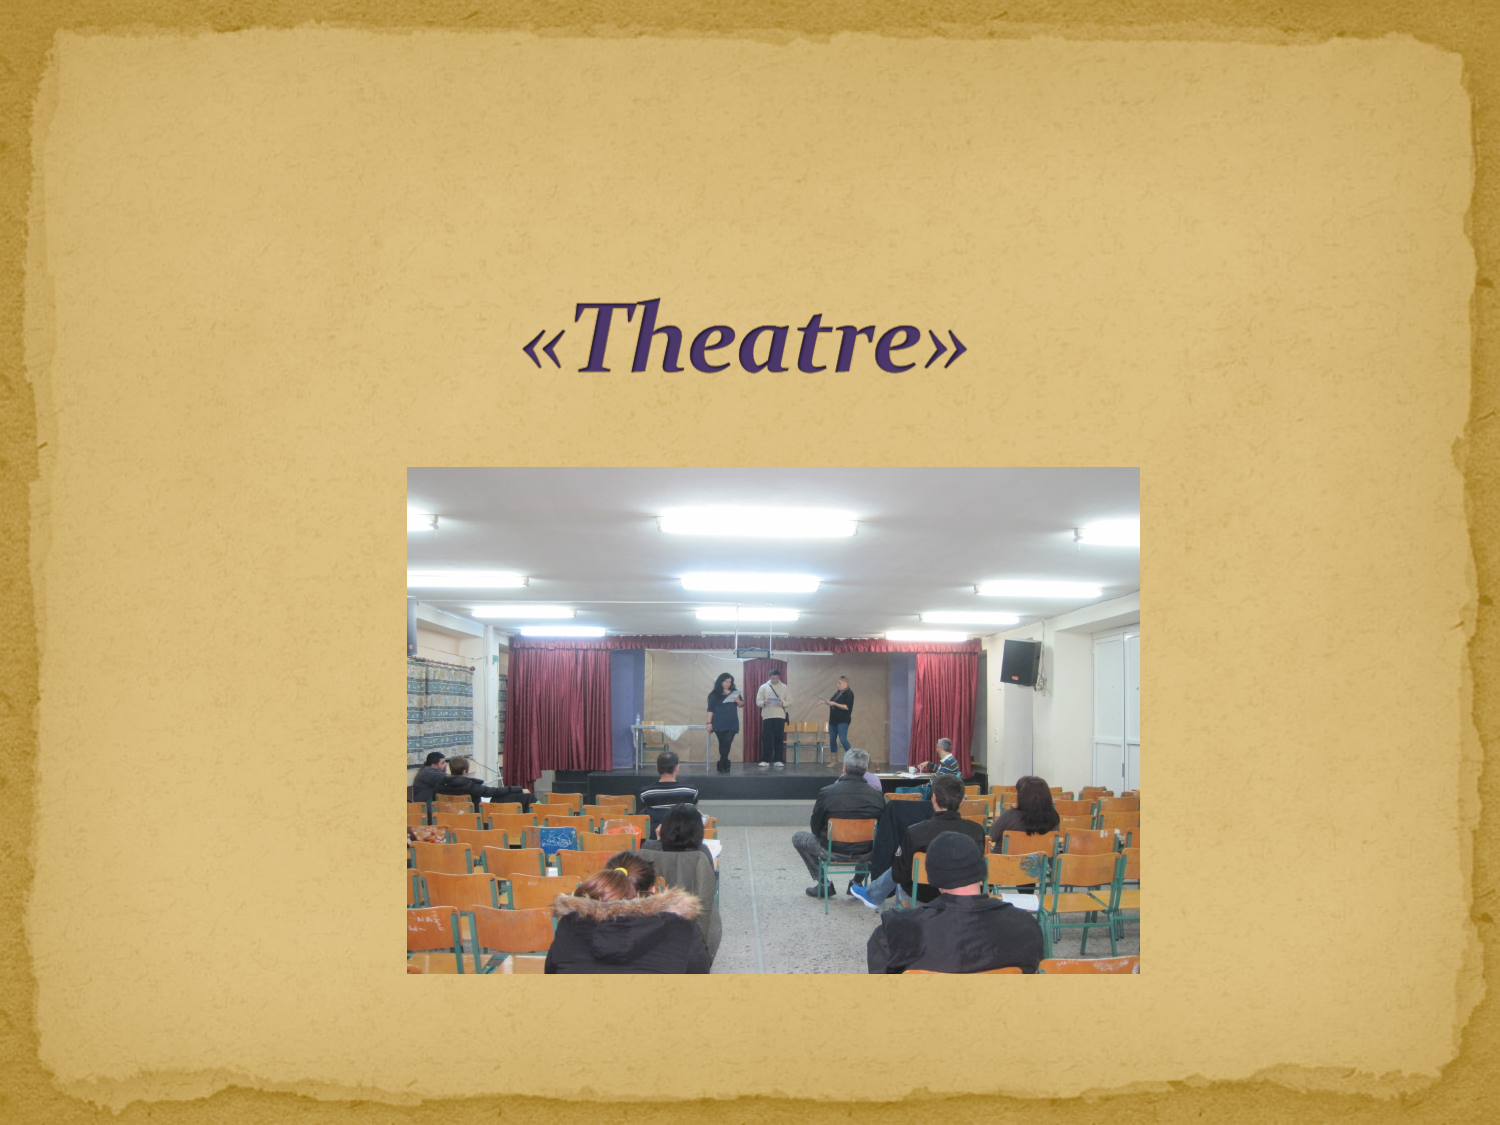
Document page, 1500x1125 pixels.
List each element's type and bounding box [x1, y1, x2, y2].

picture [87, 159, 1402, 974]
